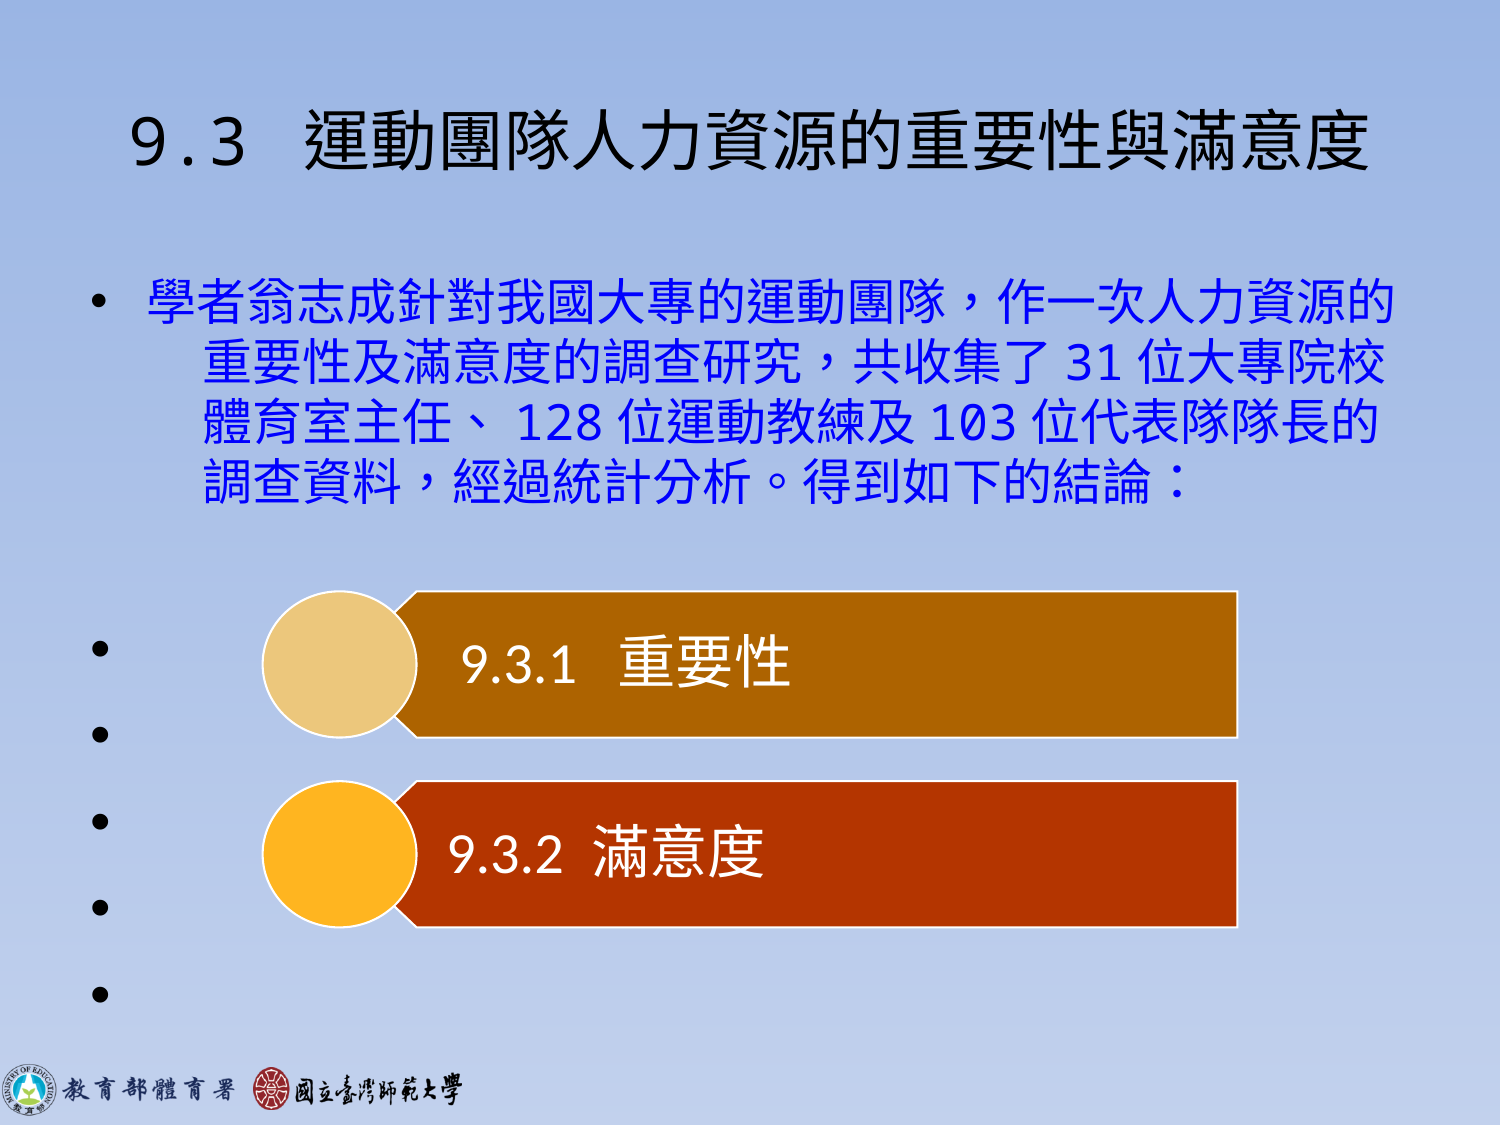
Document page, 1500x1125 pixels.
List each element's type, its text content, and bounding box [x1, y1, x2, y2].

text_box [262, 591, 417, 738]
text_box [262, 781, 417, 928]
title 9.3 運動團隊人力資源的重要性與滿意度 [75, 45, 1426, 233]
text_box 9.3.1 重要性 [394, 591, 1238, 738]
list 學者翁志成針對我國大專的運動團隊，作一次人力資源的重要性及滿意度的調查研究，共收集了31位大專院校體育室主任、128位運動教練及103位代表隊隊長的調查資料，經過統計分析。得到如下的結論： [75, 262, 1426, 1005]
text_box 9.3.2 滿意度 [394, 781, 1238, 928]
